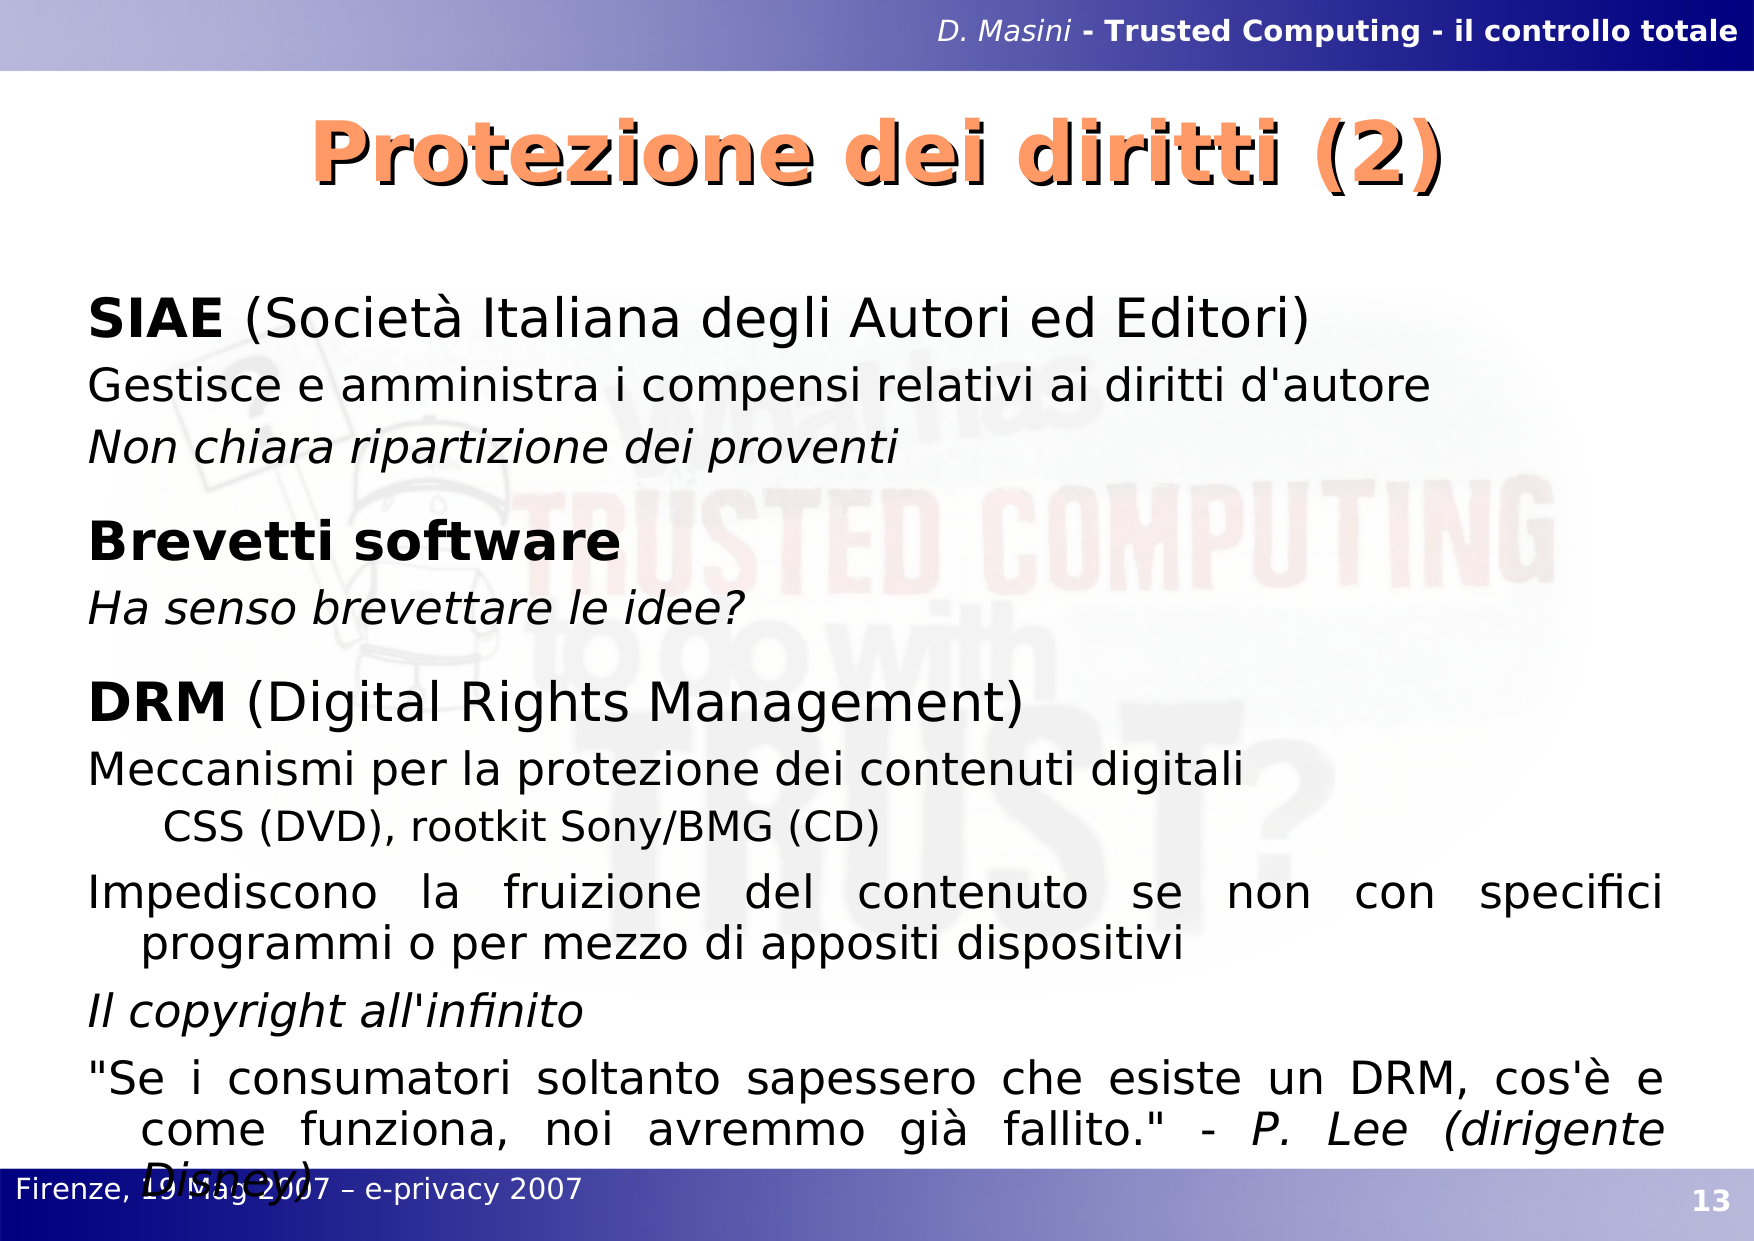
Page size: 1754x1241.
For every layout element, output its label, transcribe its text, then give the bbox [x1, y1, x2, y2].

title Protezione dei diritti (2) [87, 49, 1667, 257]
picture [0, 0, 1754, 1241]
list SIAE (Società Italiana degli Autori ed Editori) Gestisce e amministra i compensi relativi ai diritti d'autore Non chiara ripartizione dei proventi Brevetti software Ha senso brevettare le idee? DRM (Digital Rights Management) Meccanismi per la protezione dei contenuti digitali CSS (DVD), rootkit Sony/BMG (CD) Impediscono la fruizione del contenuto se non con specifici programmi o per mezzo di appositi dispositivi Il copyright all'infinito "Se i consumatori soltanto sapessero che esiste un DRM, cos'è e come funziona, noi avremmo già fallito." - P. Lee (dirigente Disney) [87, 289, 1667, 1159]
